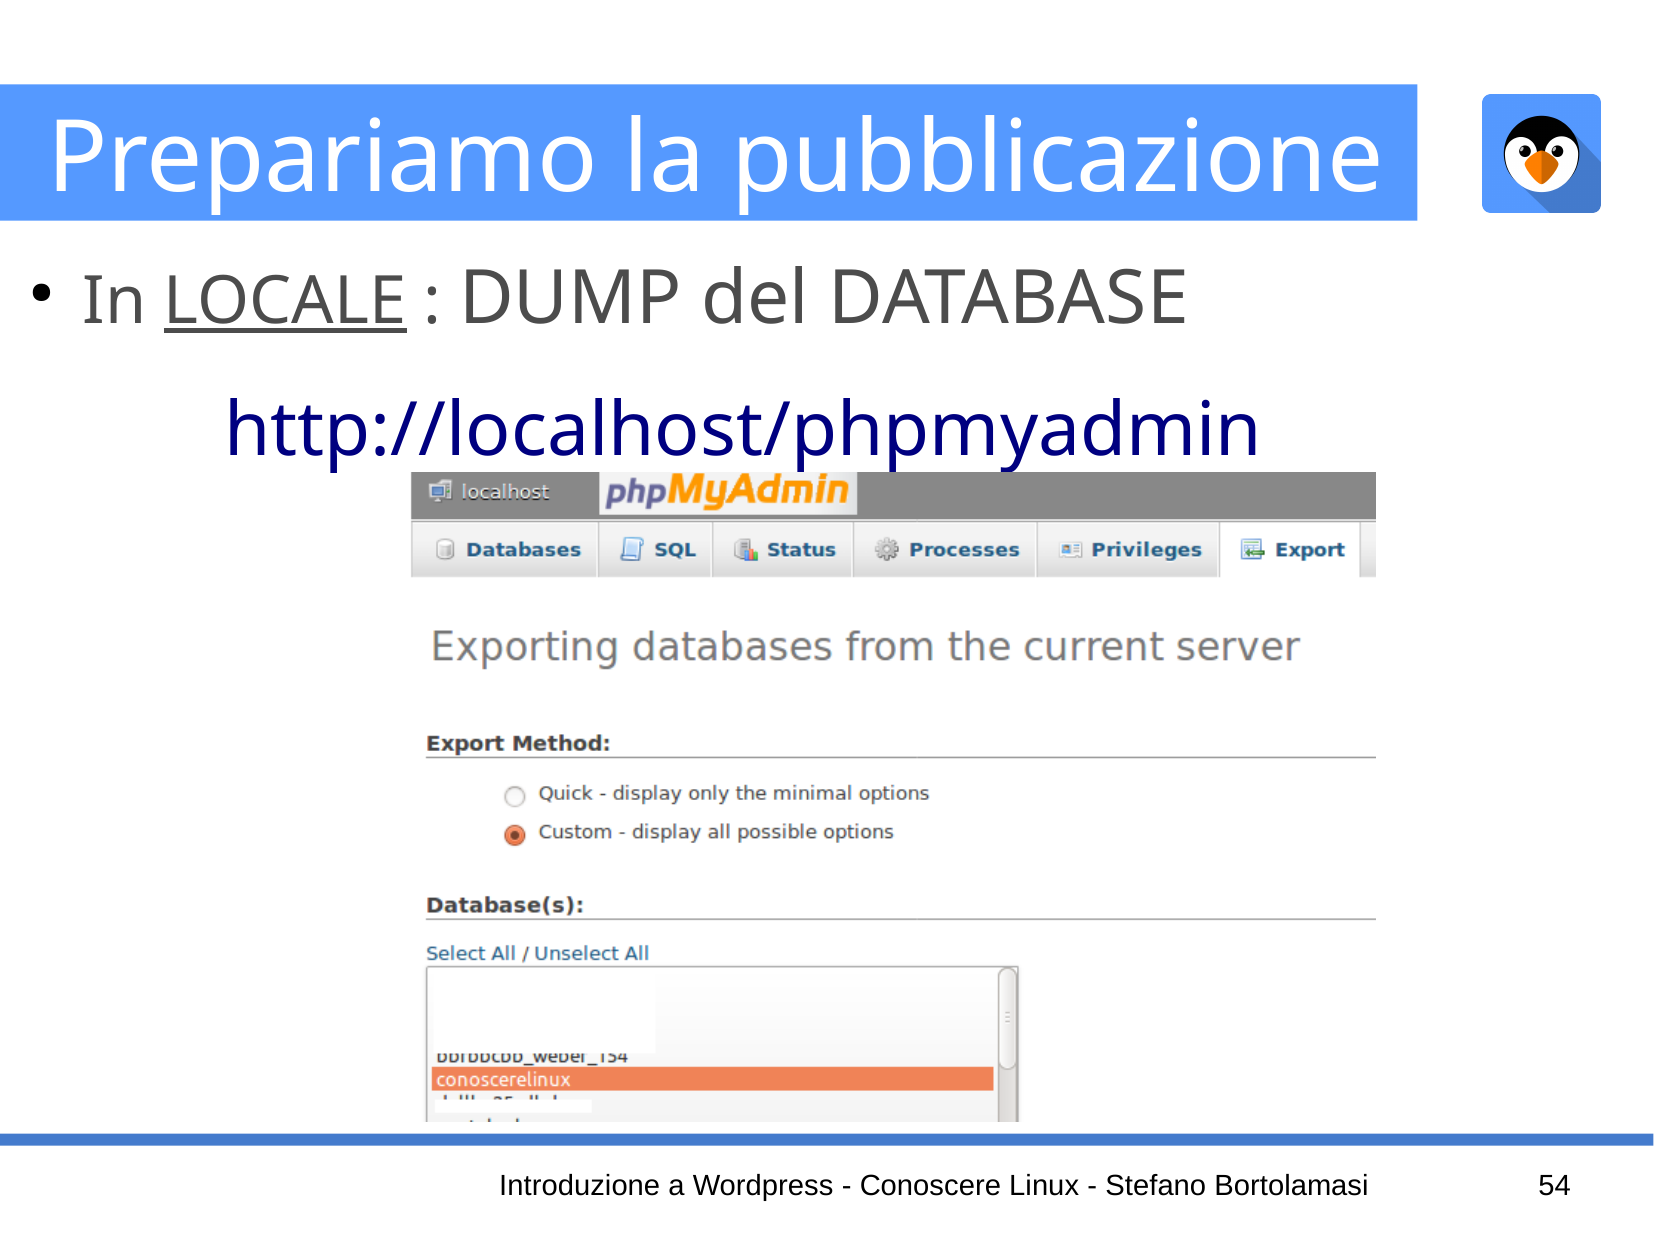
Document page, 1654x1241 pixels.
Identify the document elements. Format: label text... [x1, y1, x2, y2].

picture [401, 472, 1376, 1122]
list In LOCALE : DUMP del DATABASE http://localhost/phpmyadmin [11, 242, 1630, 1111]
picture [1482, 94, 1601, 213]
title Prepariamo la pubblicazione [0, 91, 1418, 214]
